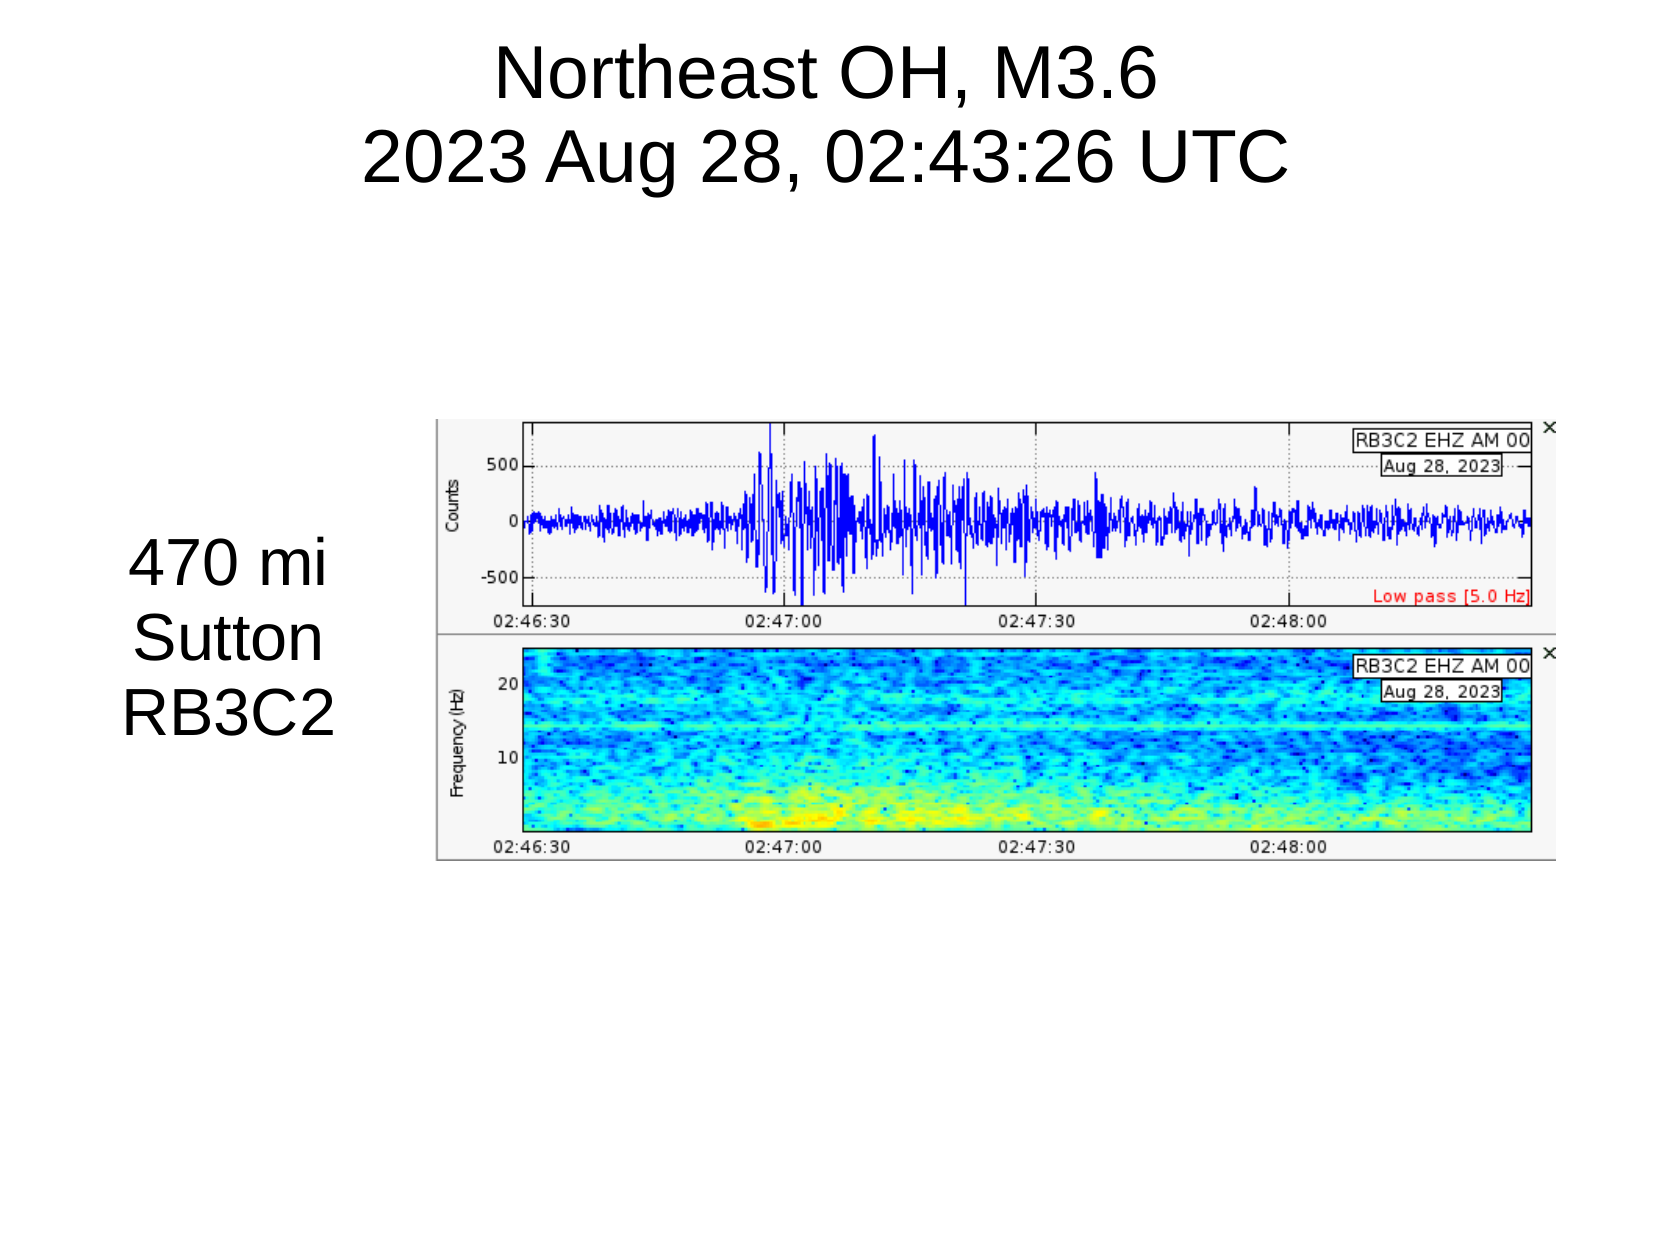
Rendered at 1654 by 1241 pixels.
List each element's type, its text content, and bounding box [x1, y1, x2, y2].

picture [435, 419, 1556, 861]
title Northeast OH, M3.6 2023 Aug 28, 02:43:26 UTC [82, 30, 1571, 199]
text_box 470 mi Sutton RB3C2 [60, 420, 398, 856]
